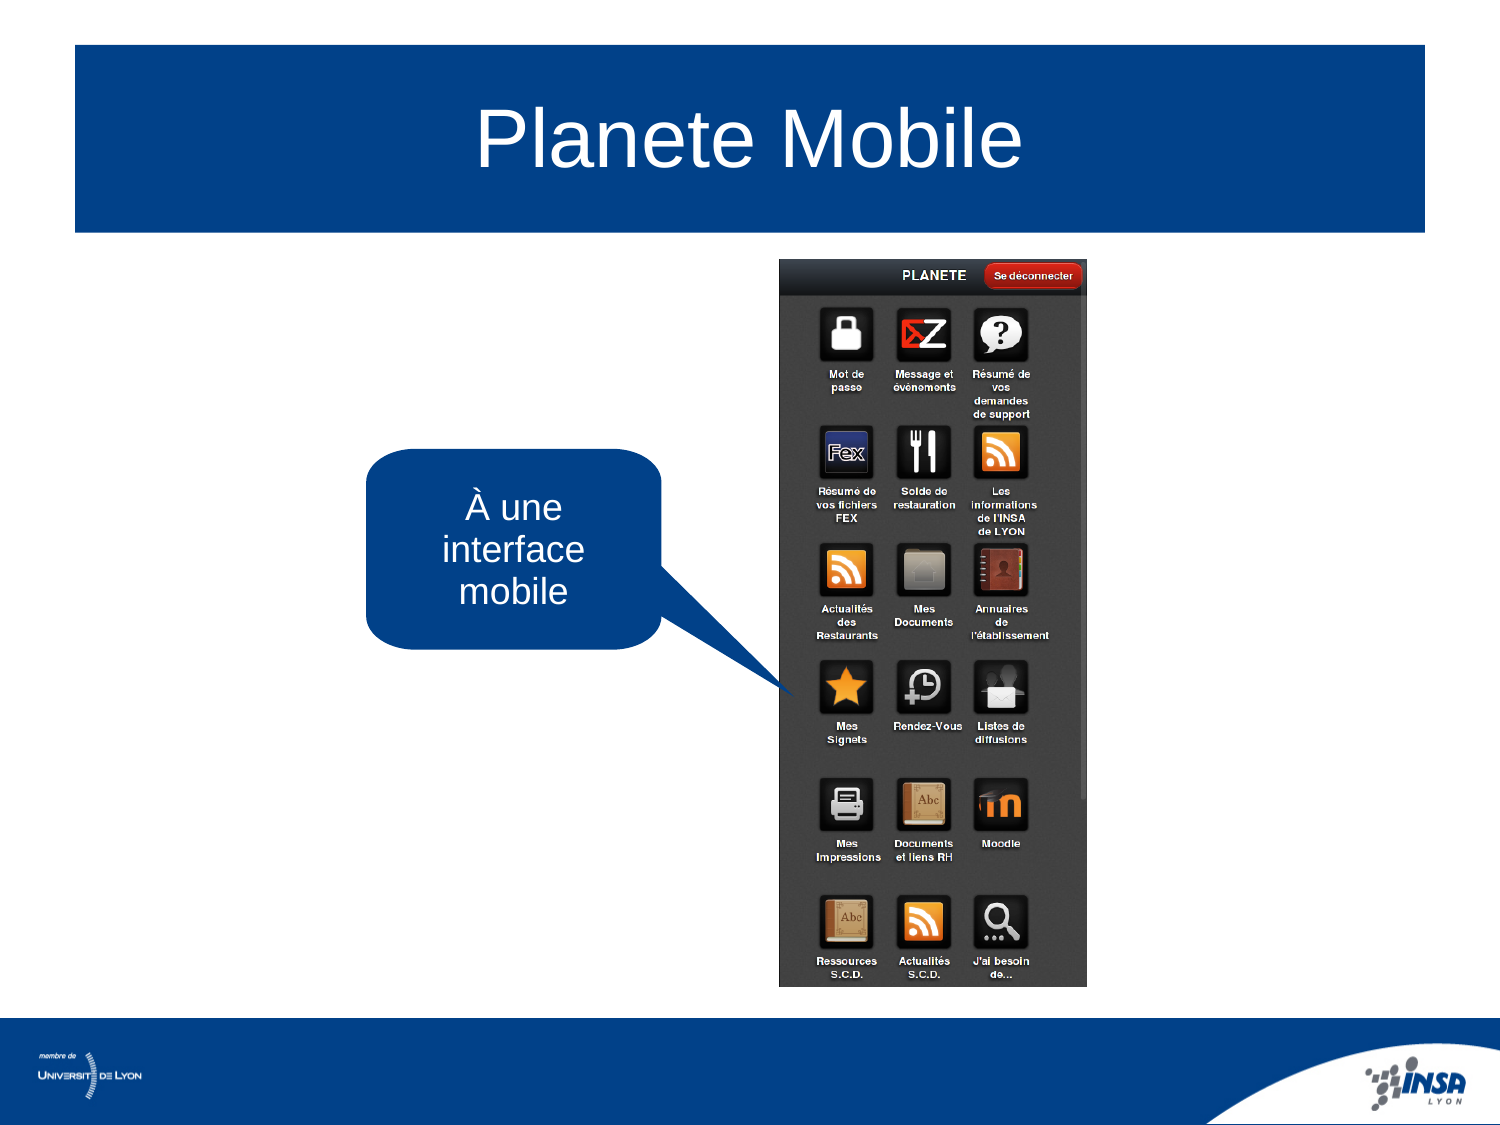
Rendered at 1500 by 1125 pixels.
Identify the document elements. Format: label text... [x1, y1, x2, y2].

title Planete Mobile [75, 44, 1425, 233]
text_box À une interface mobile [366, 448, 795, 698]
text_box [0, 1018, 1500, 1125]
picture [779, 259, 1087, 987]
